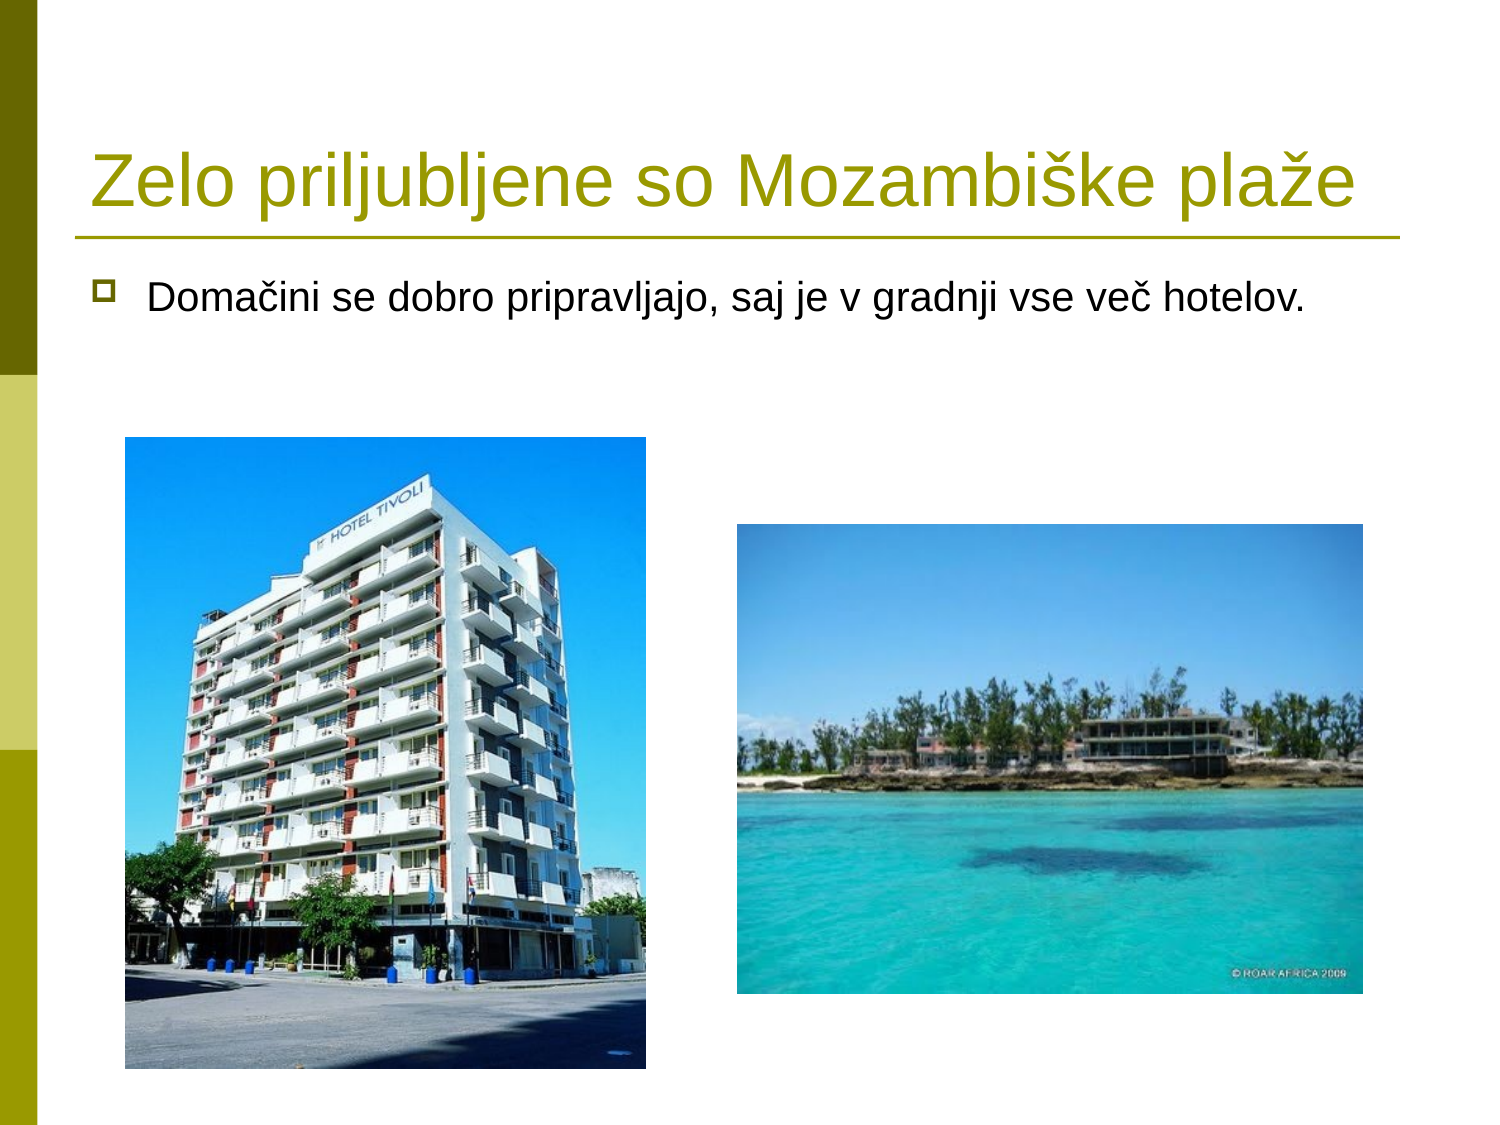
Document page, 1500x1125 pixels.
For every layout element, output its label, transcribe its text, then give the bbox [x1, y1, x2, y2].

title Zelo priljubljene so Mozambiške plaže [75, 50, 1425, 230]
picture [737, 524, 1363, 994]
picture [566, 559, 589, 563]
picture [125, 437, 646, 1069]
list Domačini se dobro pripravljajo, saj je v gradnji vse več hotelov. [75, 262, 1425, 1006]
